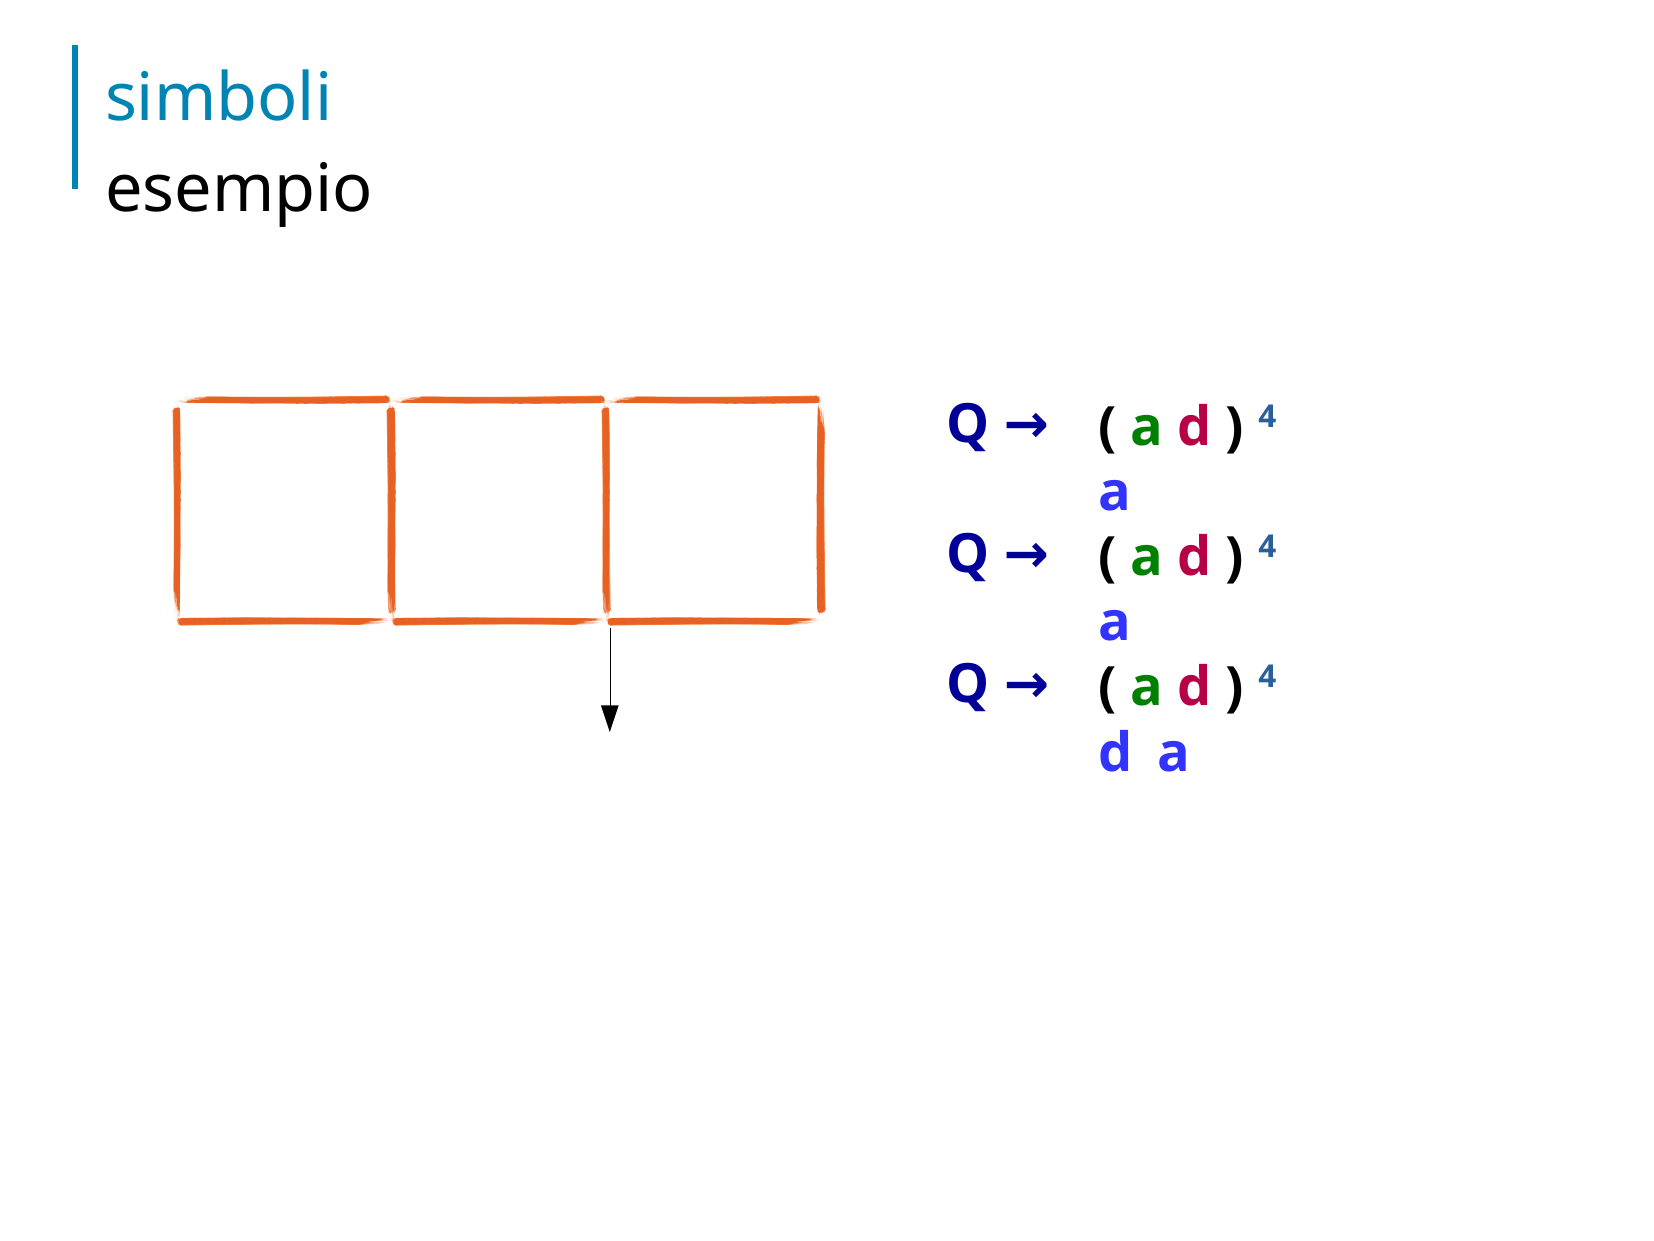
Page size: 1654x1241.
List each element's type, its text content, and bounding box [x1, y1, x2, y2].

text_box d [1084, 732, 1142, 798]
text_box ( a d ) 4 [1083, 643, 1285, 732]
text_box a [1084, 602, 1151, 643]
text_box a [1084, 472, 1151, 514]
title simboli esempio [105, 49, 1571, 200]
text_box ( a d ) 4 [1083, 514, 1285, 602]
text_box ( a d ) 4 [1083, 384, 1285, 472]
text_box Q → [931, 510, 1104, 599]
picture [170, 393, 827, 628]
text_box Q → [931, 380, 1104, 469]
text_box Q → [931, 640, 1104, 729]
text_box a [1142, 732, 1209, 798]
